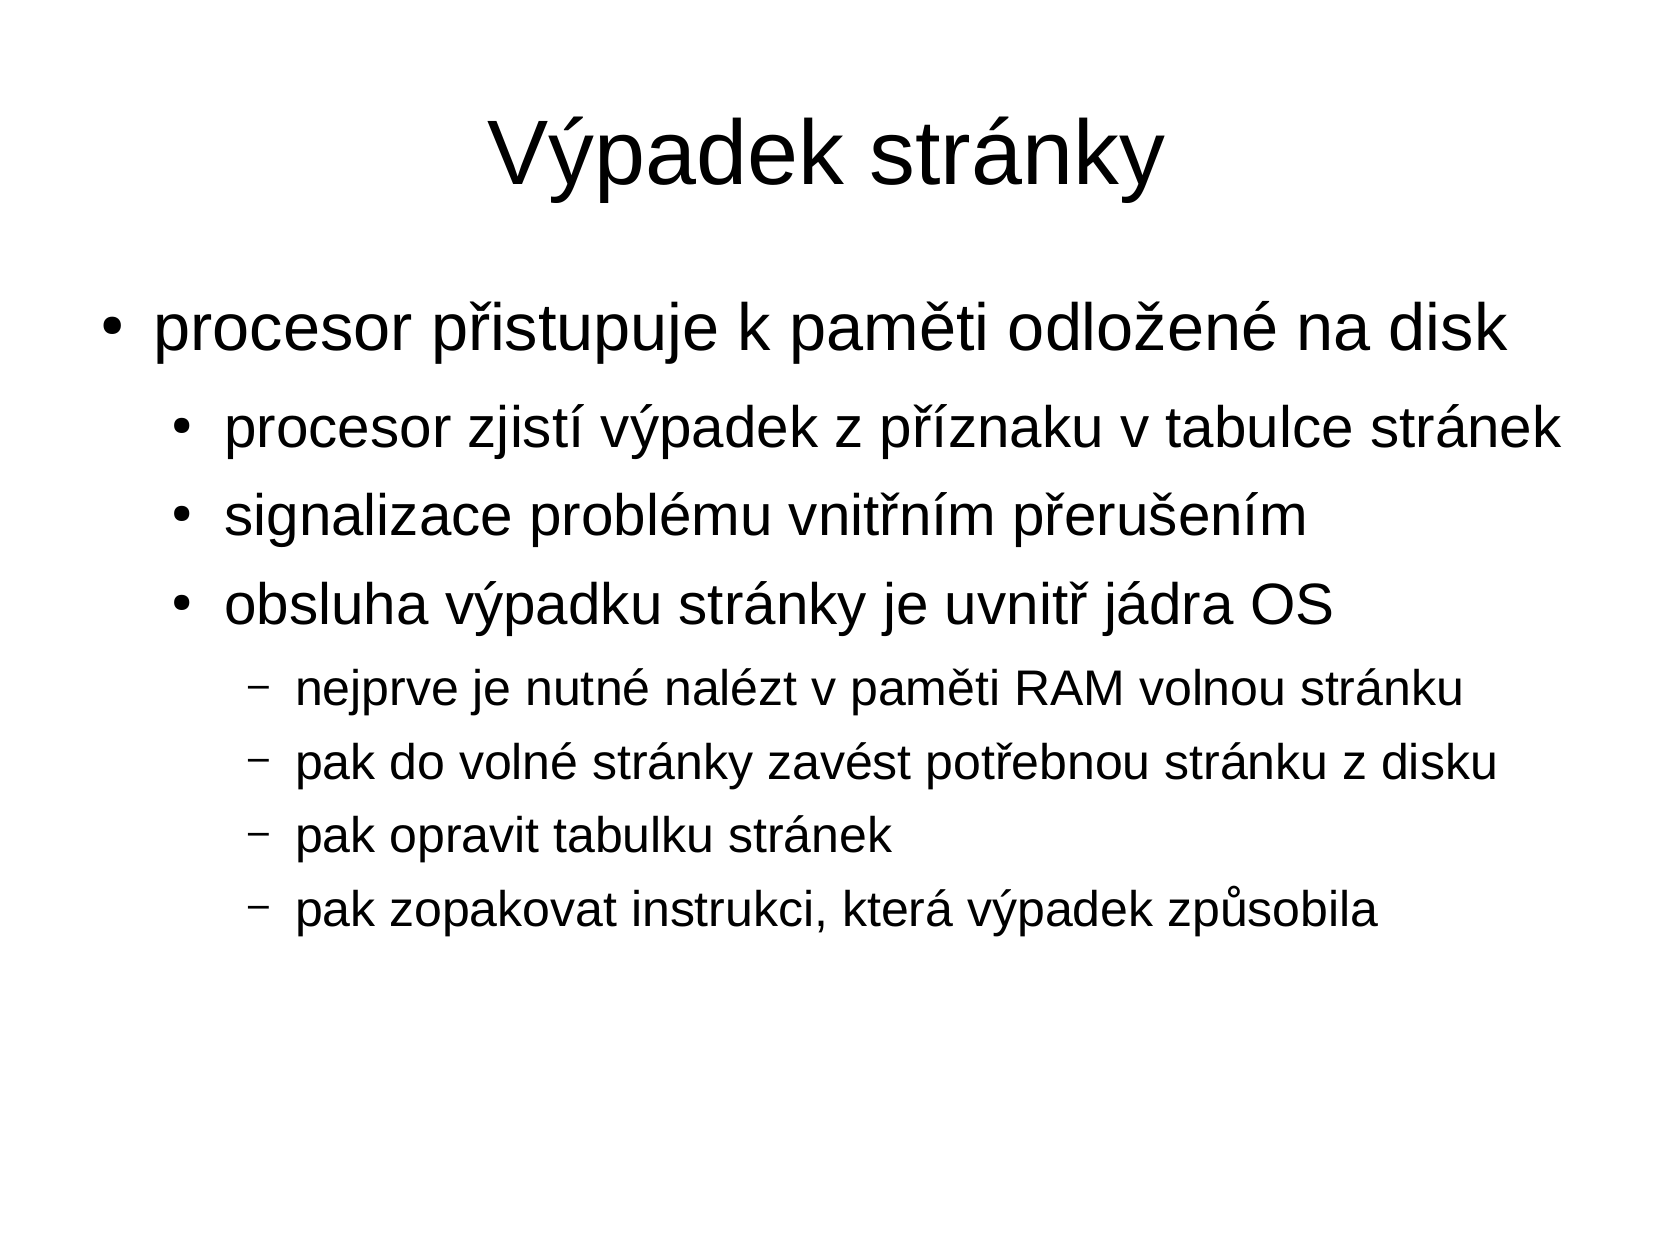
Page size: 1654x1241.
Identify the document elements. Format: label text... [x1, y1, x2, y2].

list procesor přistupuje k paměti odložené na disk procesor zjistí výpadek z příznaku v tabulce stránek signalizace problému vnitřním přerušením obsluha výpadku stránky je uvnitř jádra OS nejprve je nutné nalézt v paměti RAM volnou stránku pak do volné stránky zavést potřebnou stránku z disku pak opravit tabulku stránek pak zopakovat instrukci, která výpadek způsobila [82, 290, 1571, 1094]
title Výpadek stránky [82, 56, 1571, 250]
